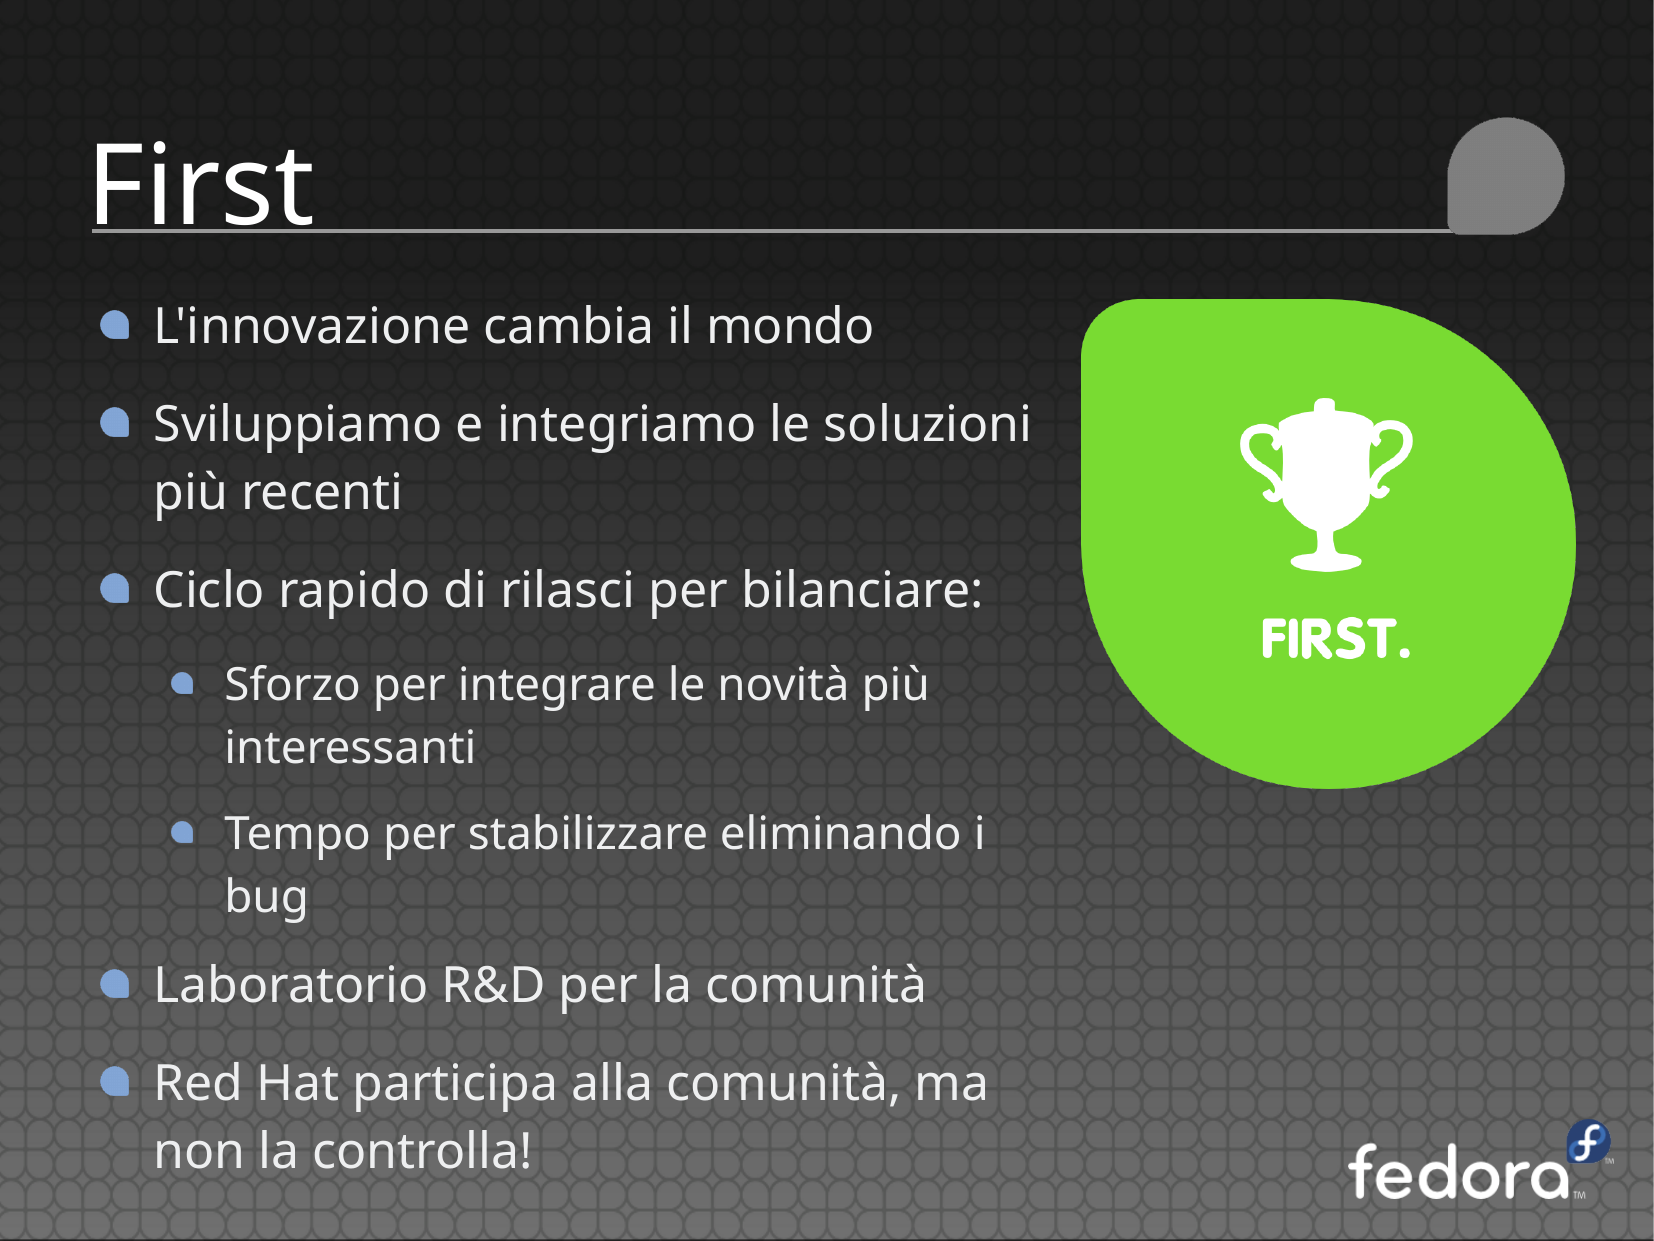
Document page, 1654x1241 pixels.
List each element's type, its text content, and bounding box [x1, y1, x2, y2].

picture [0, 0, 1654, 1241]
title First [86, 112, 1576, 249]
list L'innovazione cambia il mondo Sviluppiamo e integriamo le soluzioni più recenti Ciclo rapido di rilasci per bilanciare: Sforzo per integrare le novità più interessanti Tempo per stabilizzare eliminando i bug Laboratorio R&D per la comunità Red Hat participa alla comunità, ma non la controlla! [82, 290, 1051, 1109]
